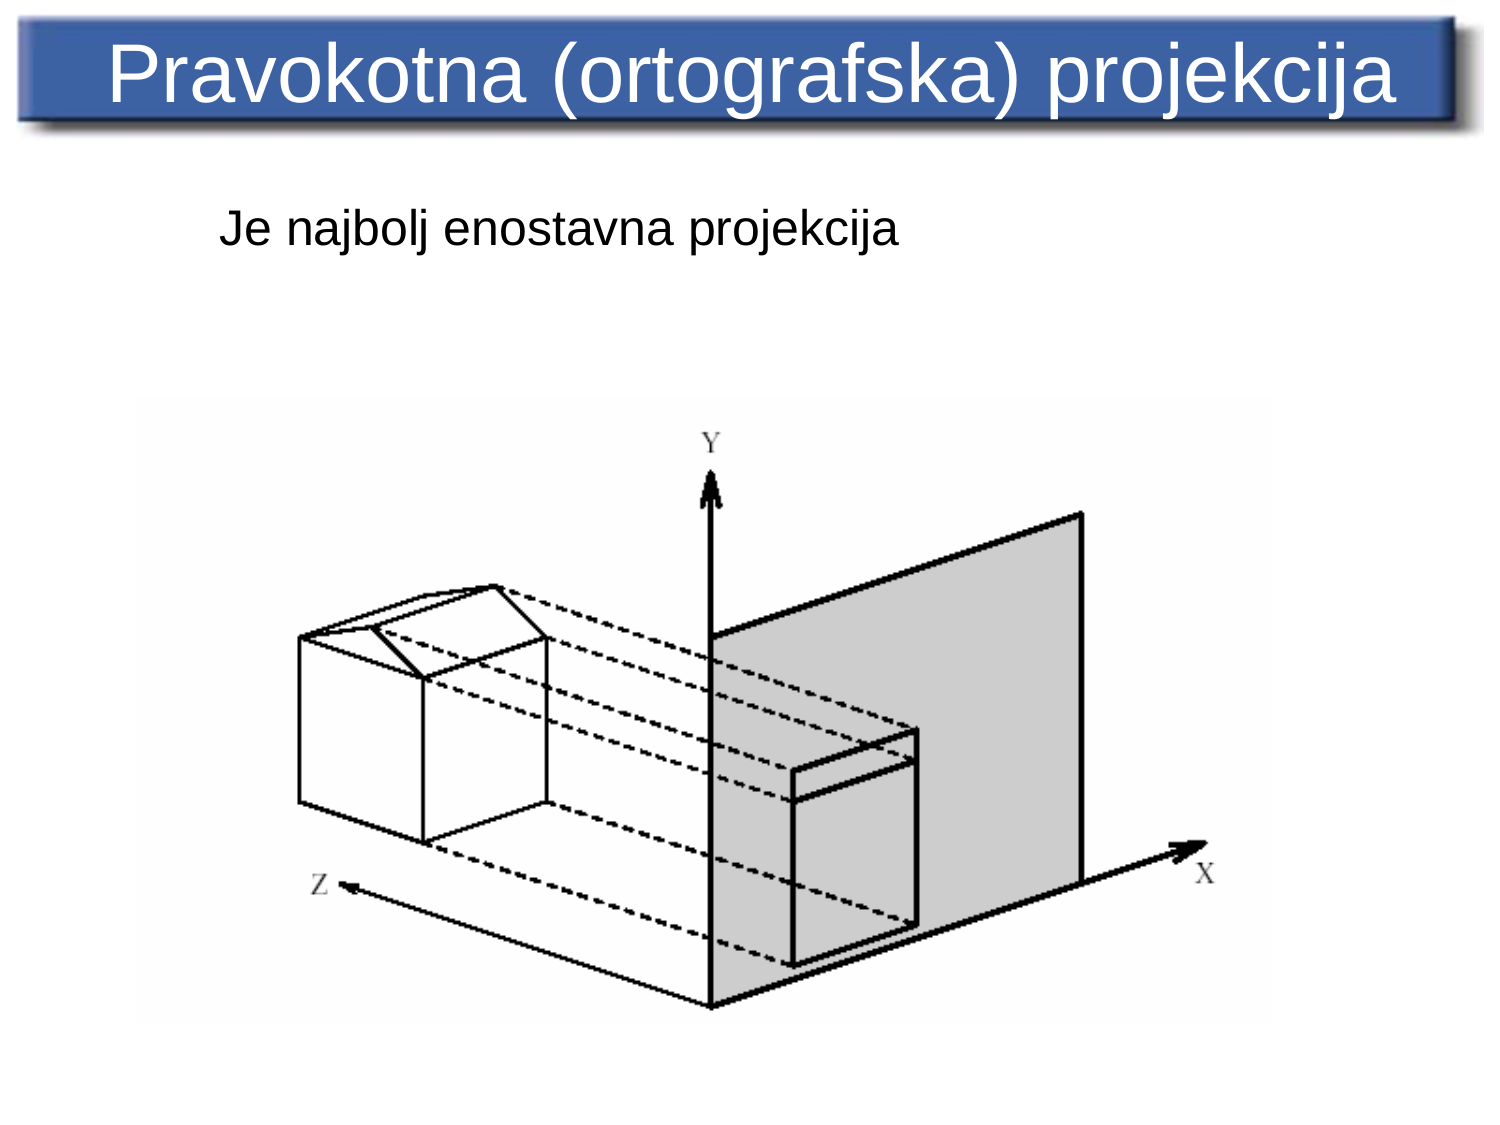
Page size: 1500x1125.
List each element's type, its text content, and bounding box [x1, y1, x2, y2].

picture [135, 397, 1272, 1024]
text_box Je najbolj enostavna projekcija [204, 187, 915, 263]
picture [16, 13, 1484, 141]
title Pravokotna (ortografska) projekcija [76, 0, 1427, 138]
